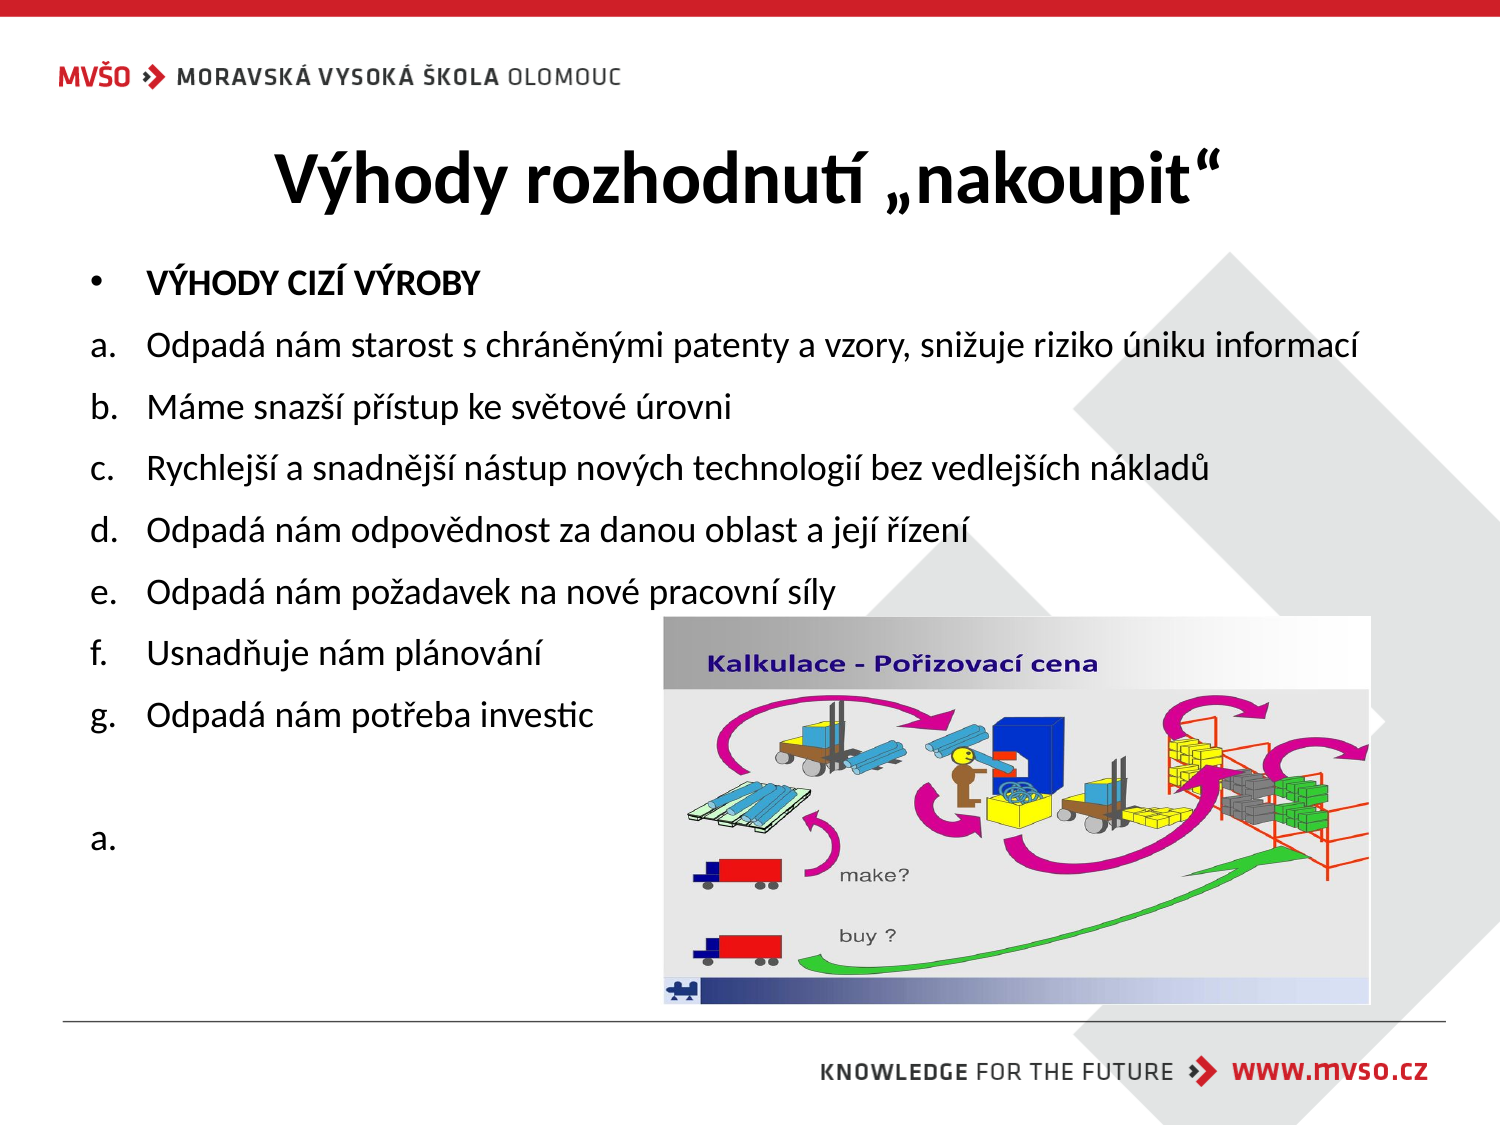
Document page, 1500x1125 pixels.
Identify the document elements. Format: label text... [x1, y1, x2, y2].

title Výhody rozhodnutí „nakoupit“ [75, 114, 1426, 233]
picture [660, 616, 1371, 1005]
list VÝHODY CIZÍ VÝROBY Odpadá nám starost s chráněnými patenty a vzory, snižuje riziko úniku informací Máme snazší přístup ke světové úrovni Rychlejší a snadnější nástup nových technologií bez vedlejších nákladů Odpadá nám odpovědnost za danou oblast a její řízení Odpadá nám požadavek na nové pracovní síly Usnadňuje nám plánování Odpadá nám potřeba investic [75, 250, 1426, 1005]
